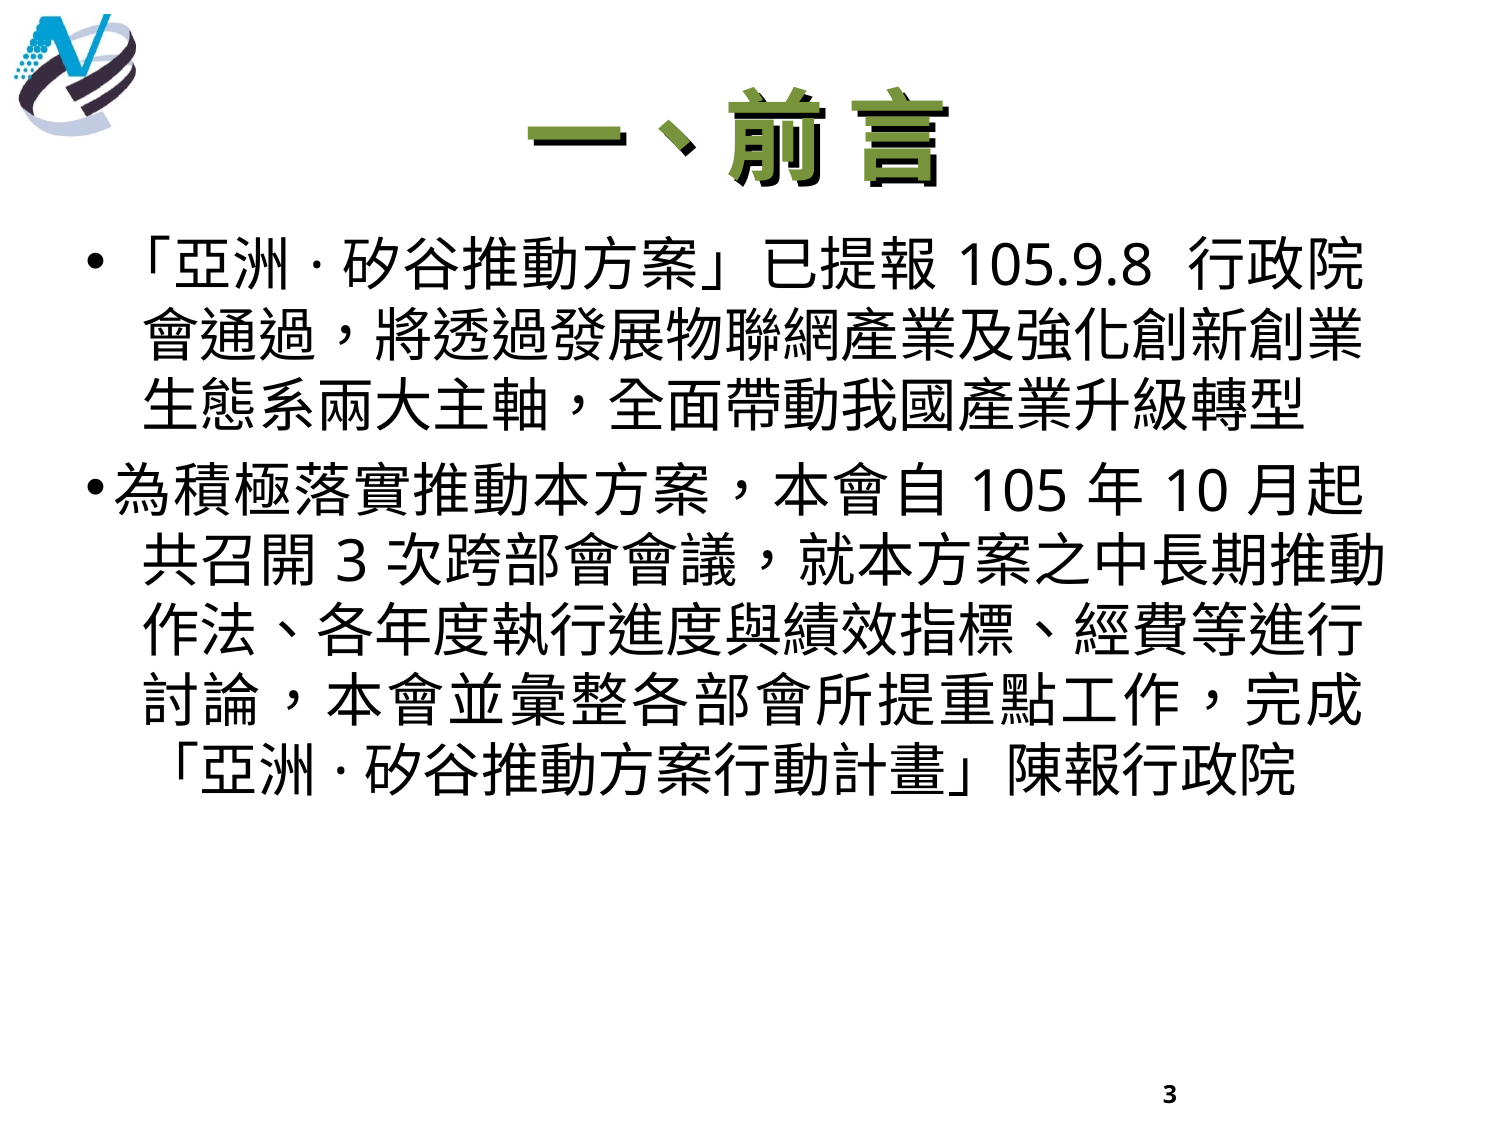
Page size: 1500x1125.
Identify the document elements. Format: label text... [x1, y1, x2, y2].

list 「亞洲·矽谷推動方案」已提報105.9.8 行政院會通過，將透過發展物聯網產業及強化創新創業生態系兩大主軸，全面帶動我國產業升級轉型 為積極落實推動本方案，本會自105年10月起共召開3次跨部會會議，就本方案之中長期推動作法、各年度執行進度與績效指標、經費等進行討論，本會並彙整各部會所提重點工作，完成「亞洲·矽谷推動方案行動計畫」陳報行政院 [70, 225, 1402, 842]
text_box 3 [1147, 1065, 1498, 1125]
text_box 一、前 言 [477, 64, 996, 202]
